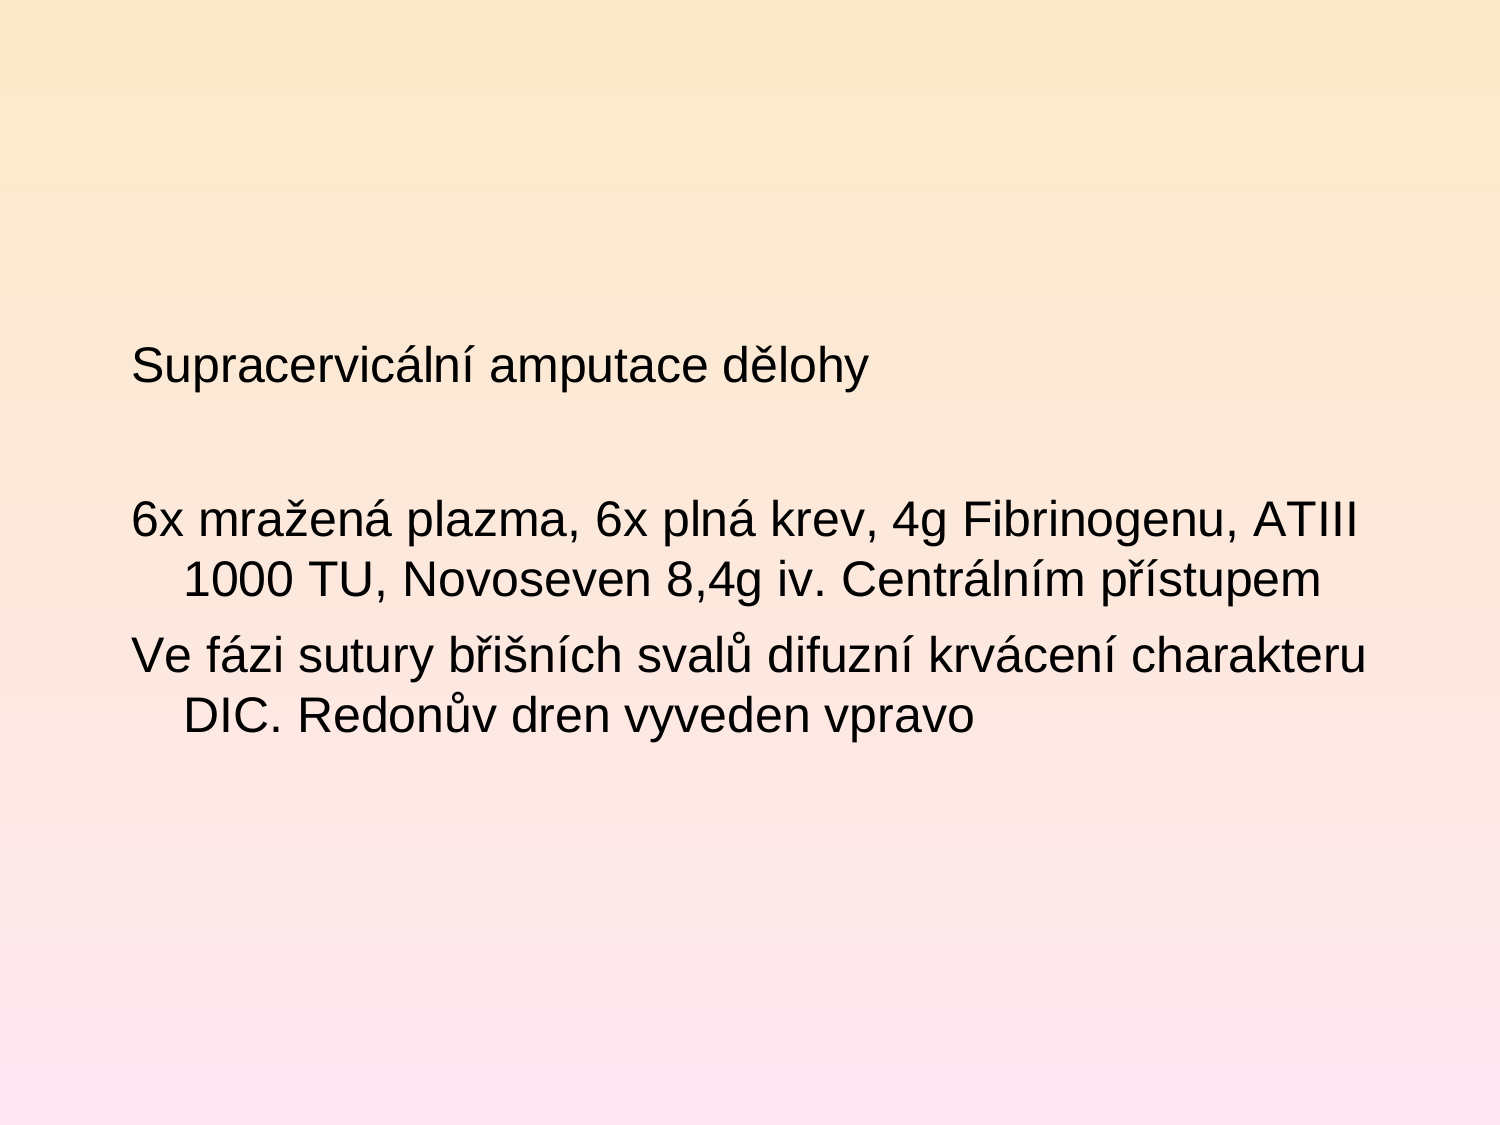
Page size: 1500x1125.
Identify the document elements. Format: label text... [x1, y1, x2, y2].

list Supracervicální amputace dělohy 6x mražená plazma, 6x plná krev, 4g Fibrinogenu, ATIII 1000 TU, Novoseven 8,4g iv. Centrálním přístupem Ve fázi sutury břišních svalů difuzní krvácení charakteru DIC. Redonův dren vyveden vpravo [112, 324, 1388, 1000]
